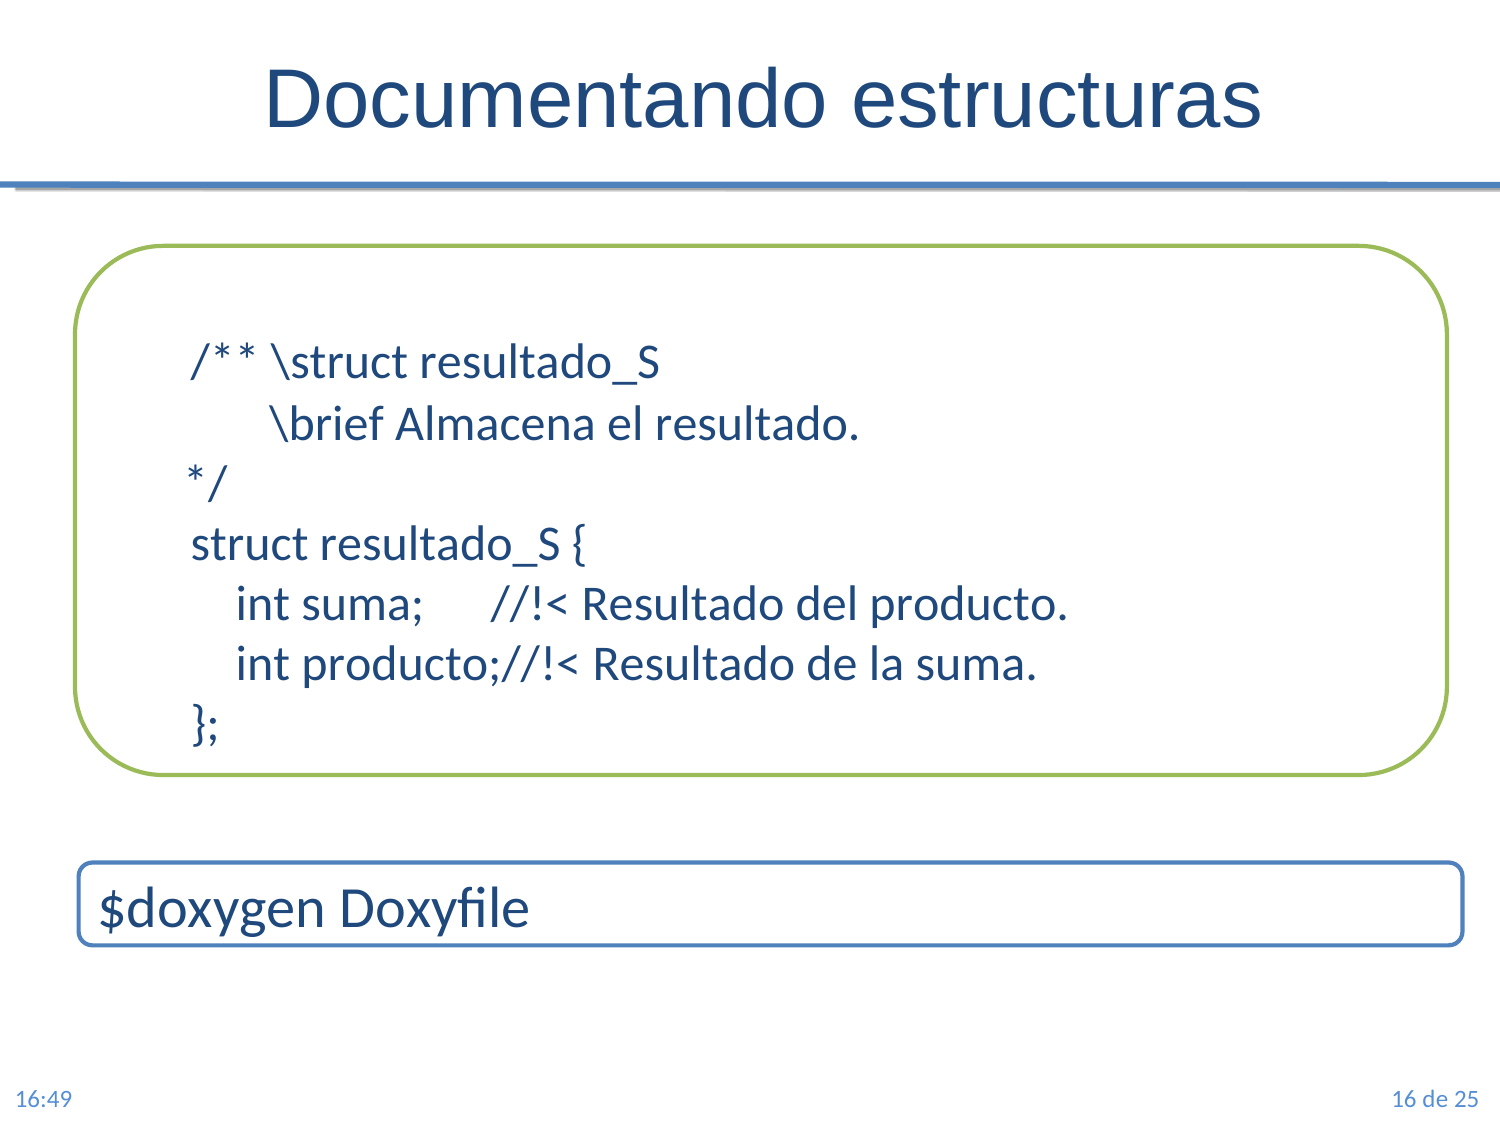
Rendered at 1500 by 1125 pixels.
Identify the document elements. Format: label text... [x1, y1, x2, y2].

text_box $doxygen Doxyfile [78, 862, 1463, 946]
text_box 16:49 [0, 1070, 124, 1125]
text_box /** \struct resultado_S \brief Almacena el resultado. */ struct resultado_S { int suma; //!< Resultado del producto. int producto;//!< Resultado de la suma. }; [75, 245, 1447, 776]
text_box Documentando estructuras [88, 0, 1439, 181]
text_box <number> de 25 [1352, 1070, 1500, 1125]
